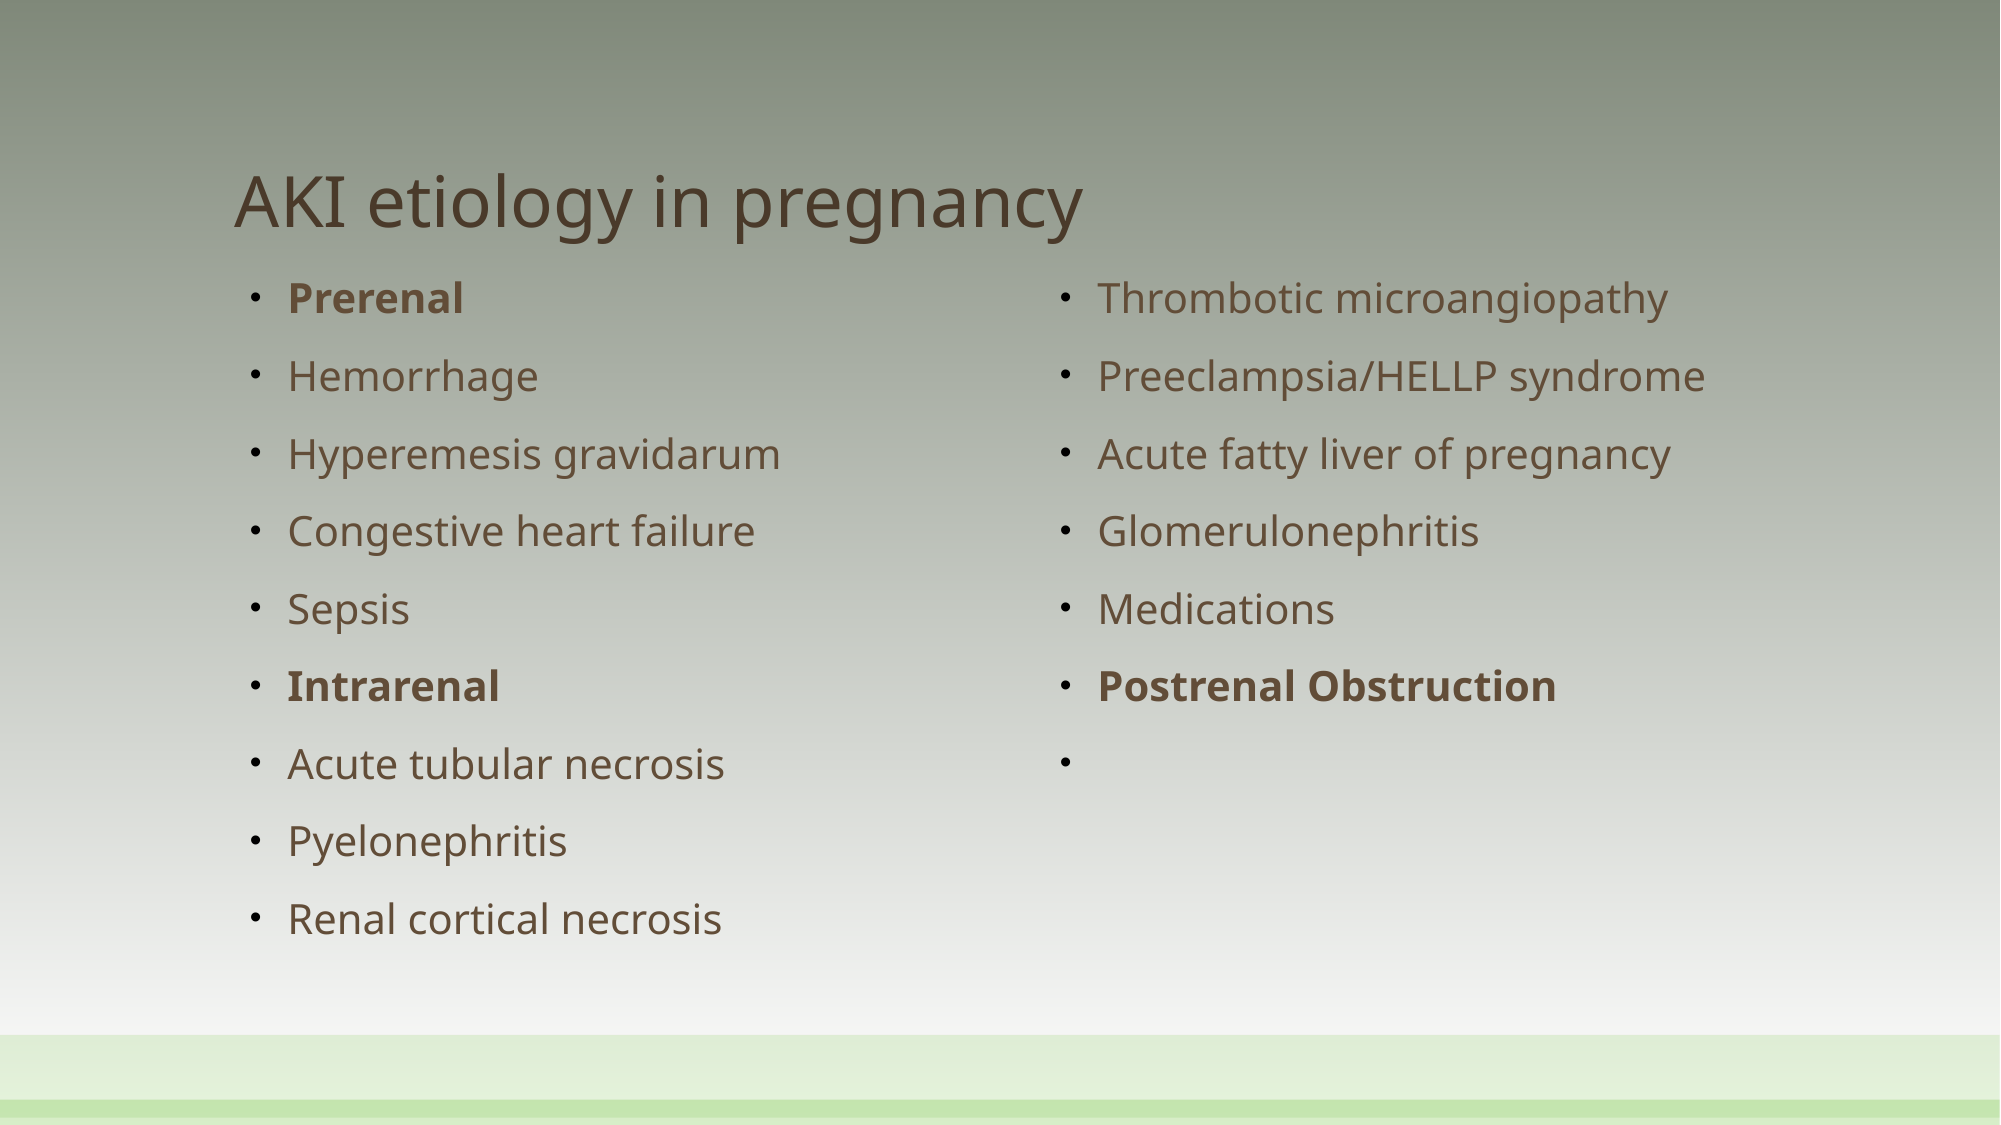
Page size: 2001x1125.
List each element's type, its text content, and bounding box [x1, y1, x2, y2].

list Thrombotic microangiopathy Preeclampsia/HELLP syndrome Acute fatty liver of pregnancy Glomerulonephritis Medications Postrenal Obstruction [1029, 274, 1780, 987]
title AKI etiology in pregnancy [219, 71, 1780, 251]
list Prerenal Hemorrhage Hyperemesis gravidarum Congestive heart failure Sepsis Intrarenal Acute tubular necrosis Pyelonephritis Renal cortical necrosis [219, 274, 970, 987]
